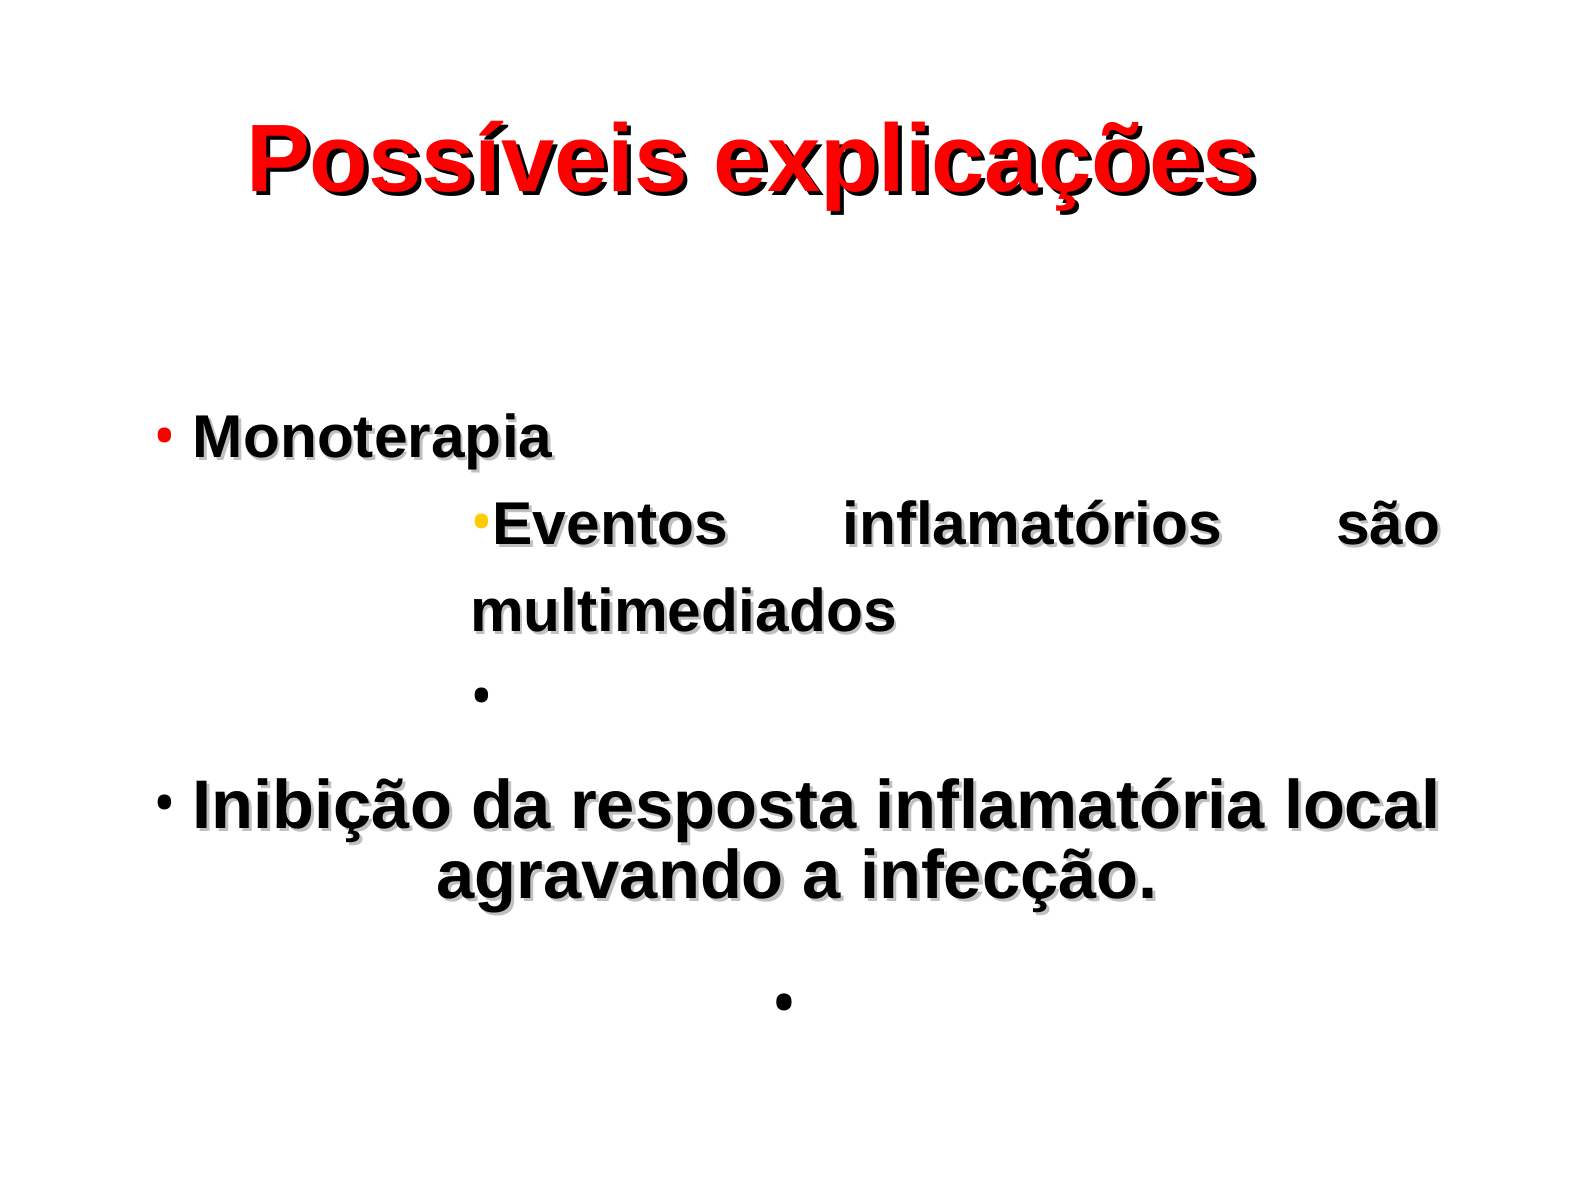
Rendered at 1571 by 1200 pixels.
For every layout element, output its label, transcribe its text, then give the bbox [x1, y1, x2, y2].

text_box Monoterapia Eventos inflamatórios são multimediados Inibição da resposta inflamatória local agravando a infecção. [137, 374, 1463, 1119]
text_box Possíveis explicações [230, 87, 1276, 219]
